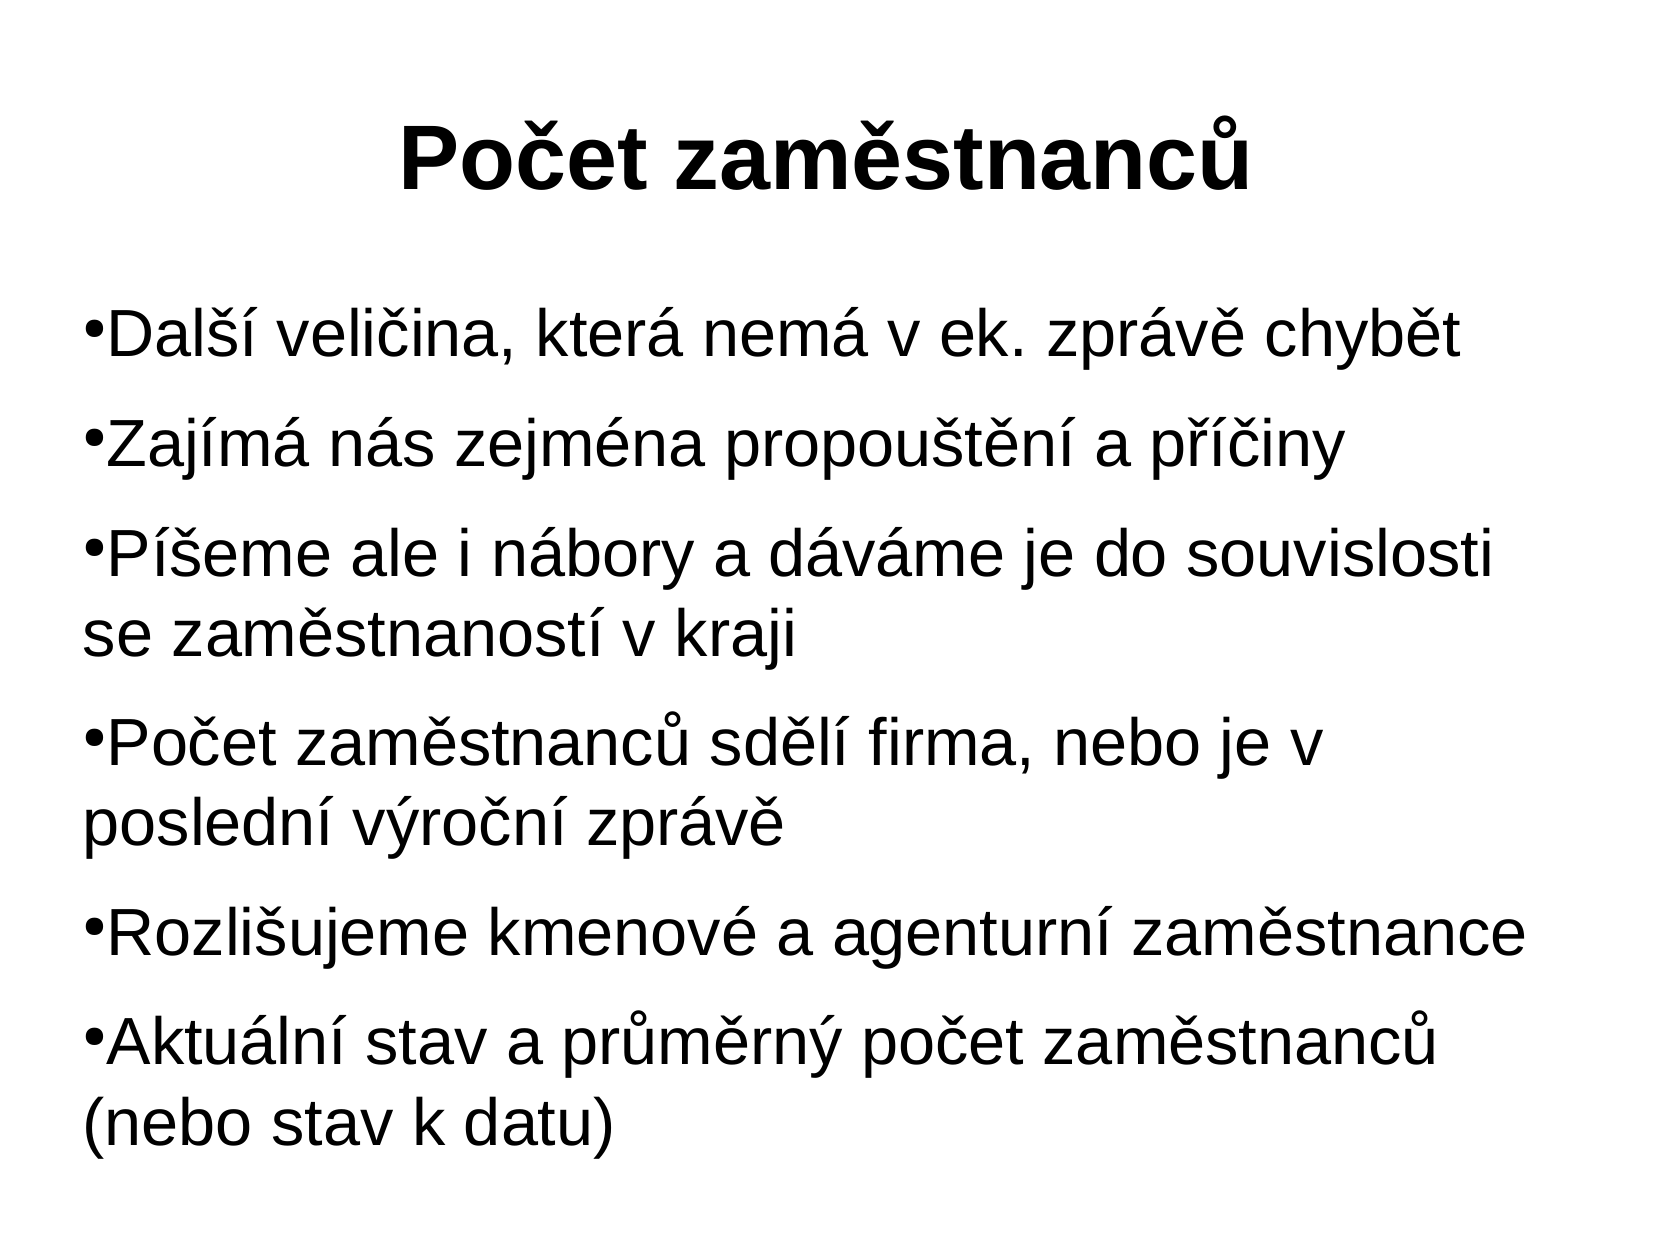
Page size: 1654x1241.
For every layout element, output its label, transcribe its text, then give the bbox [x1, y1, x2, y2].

list Další veličina, která nemá v ek. zprávě chybět Zajímá nás zejména propouštění a příčiny Píšeme ale i nábory a dáváme je do souvislosti se zaměstnaností v kraji Počet zaměstnanců sdělí firma, nebo je v poslední výroční zprávě Rozlišujeme kmenové a agenturní zaměstnance Aktuální stav a průměrný počet zaměstnanců (nebo stav k datu) [82, 290, 1571, 1186]
title Počet zaměstnanců [82, 49, 1571, 257]
